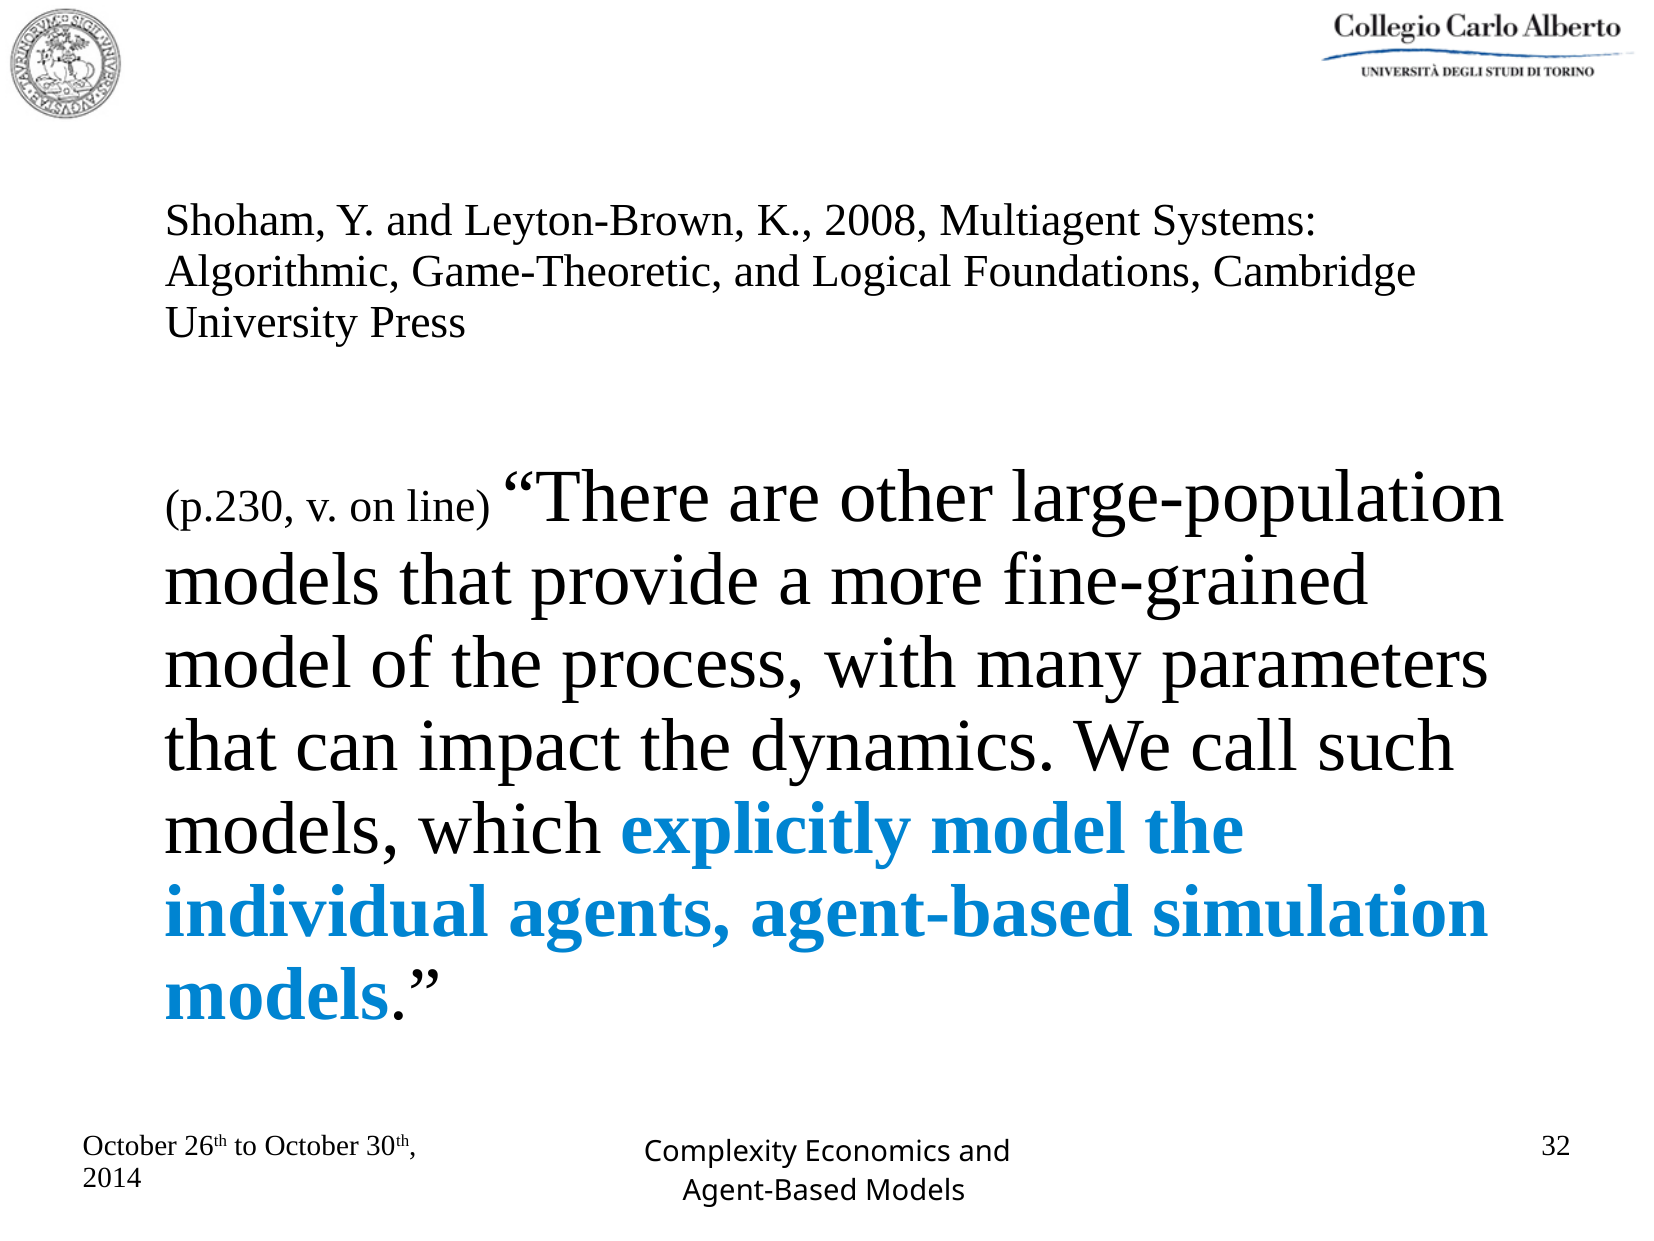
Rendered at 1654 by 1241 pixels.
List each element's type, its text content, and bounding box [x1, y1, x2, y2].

picture [1312, 0, 1645, 92]
text_box (p.230, v. on line) “There are other large-population models that provide a more fine-grained model of the process, with many parameters that can impact the dynamics. We call such models, which explicitly model the individual agents, agent-based simulation models.” [150, 447, 1538, 1043]
picture [5, 5, 125, 122]
text_box Shoham, Y. and Leyton-Brown, K., 2008, Multiagent Systems: Algorithmic, Game-Theoretic, and Logical Foundations, Cambridge University Press [150, 187, 1463, 355]
